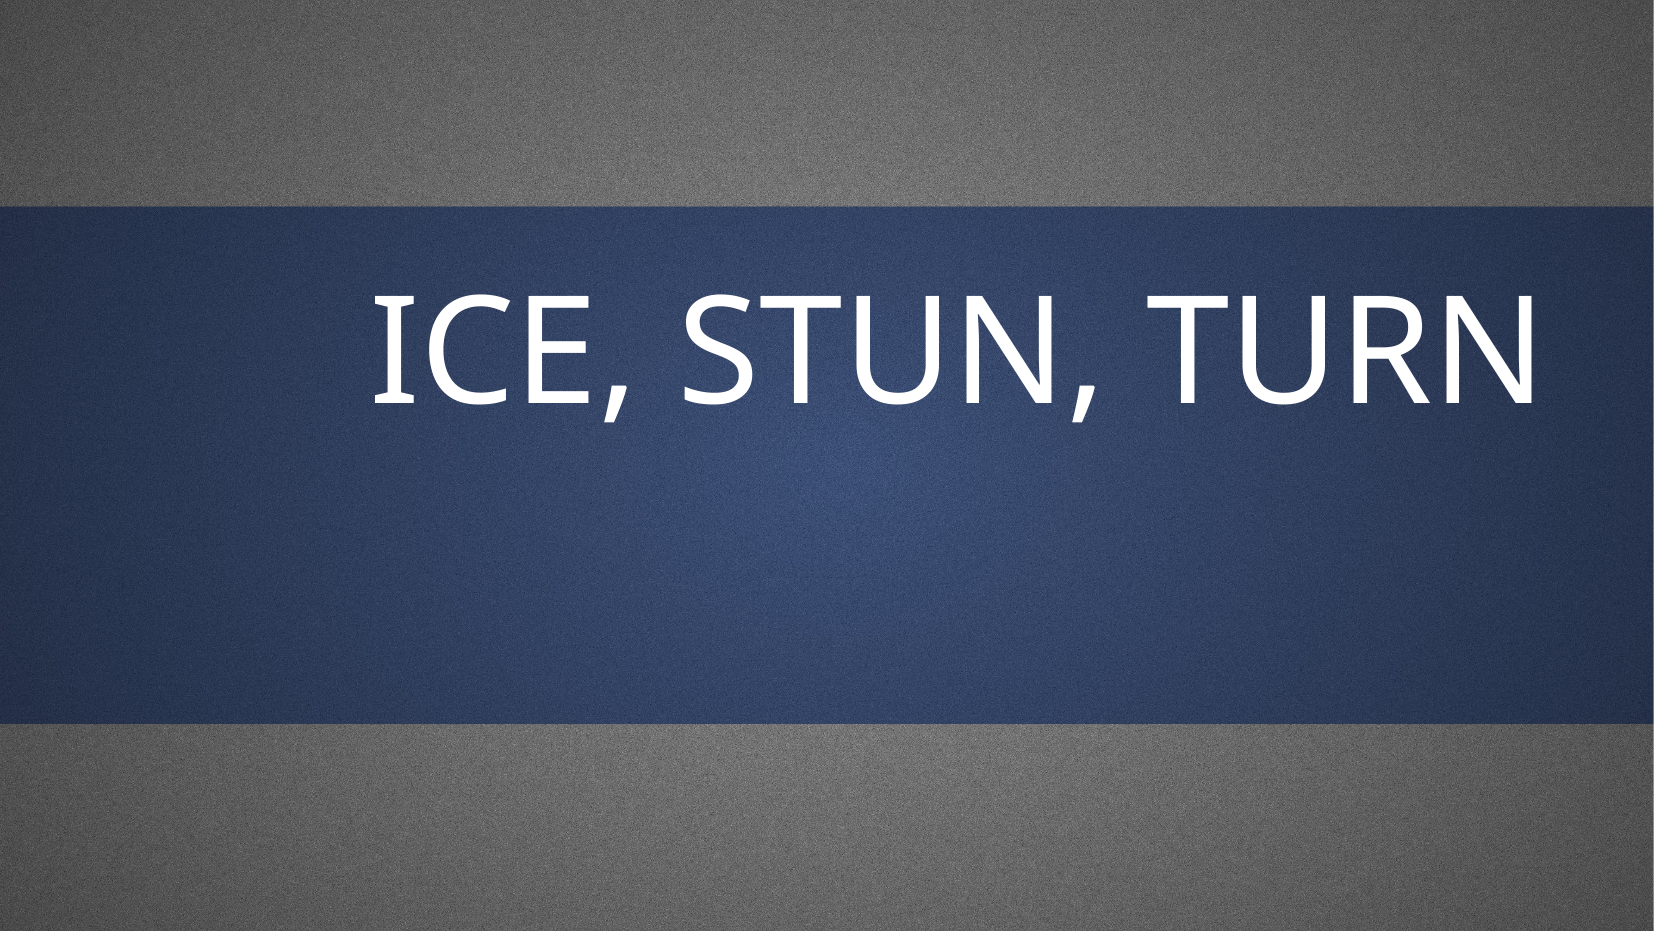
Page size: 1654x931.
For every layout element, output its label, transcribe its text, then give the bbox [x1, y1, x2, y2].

text_box ICE, STUN, TURN [270, 236, 1562, 491]
picture [0, 0, 1654, 931]
